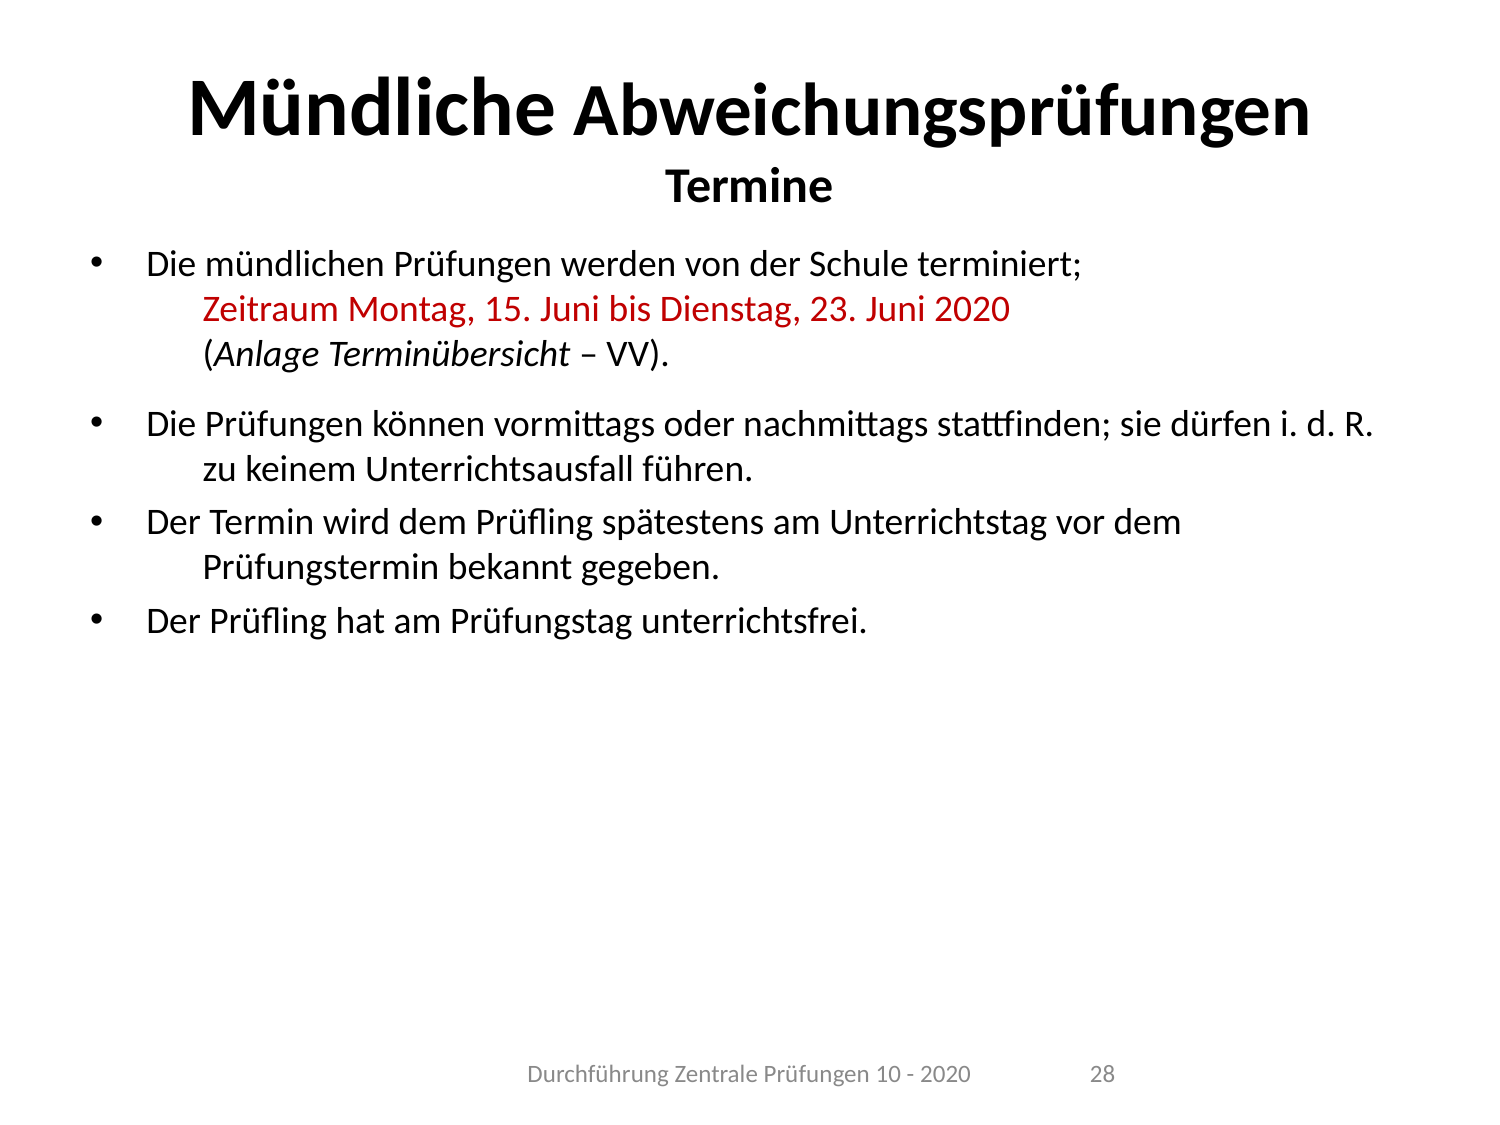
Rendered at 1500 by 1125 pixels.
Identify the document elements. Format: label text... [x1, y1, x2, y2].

text_box 28 [1074, 1042, 1426, 1103]
title Mündliche Abweichungsprüfungen Termine [75, 45, 1426, 209]
list Die mündlichen Prüfungen werden von der Schule terminiert; Zeitraum Montag, 15. Juni bis Dienstag, 23. Juni 2020 (Anlage Terminübersicht – VV). Die Prüfungen können vormittags oder nachmittags stattfinden; sie dürfen i. d. R. zu keinem Unterrichtsausfall führen. Der Termin wird dem Prüfling spätestens am Unterrichtstag vor dem Prüfungstermin bekannt gegeben. Der Prüfling hat am Prüfungstag unterrichtsfrei. [75, 231, 1426, 1005]
text_box Durchführung Zentrale Prüfungen 10 - 2020 [512, 1042, 988, 1103]
